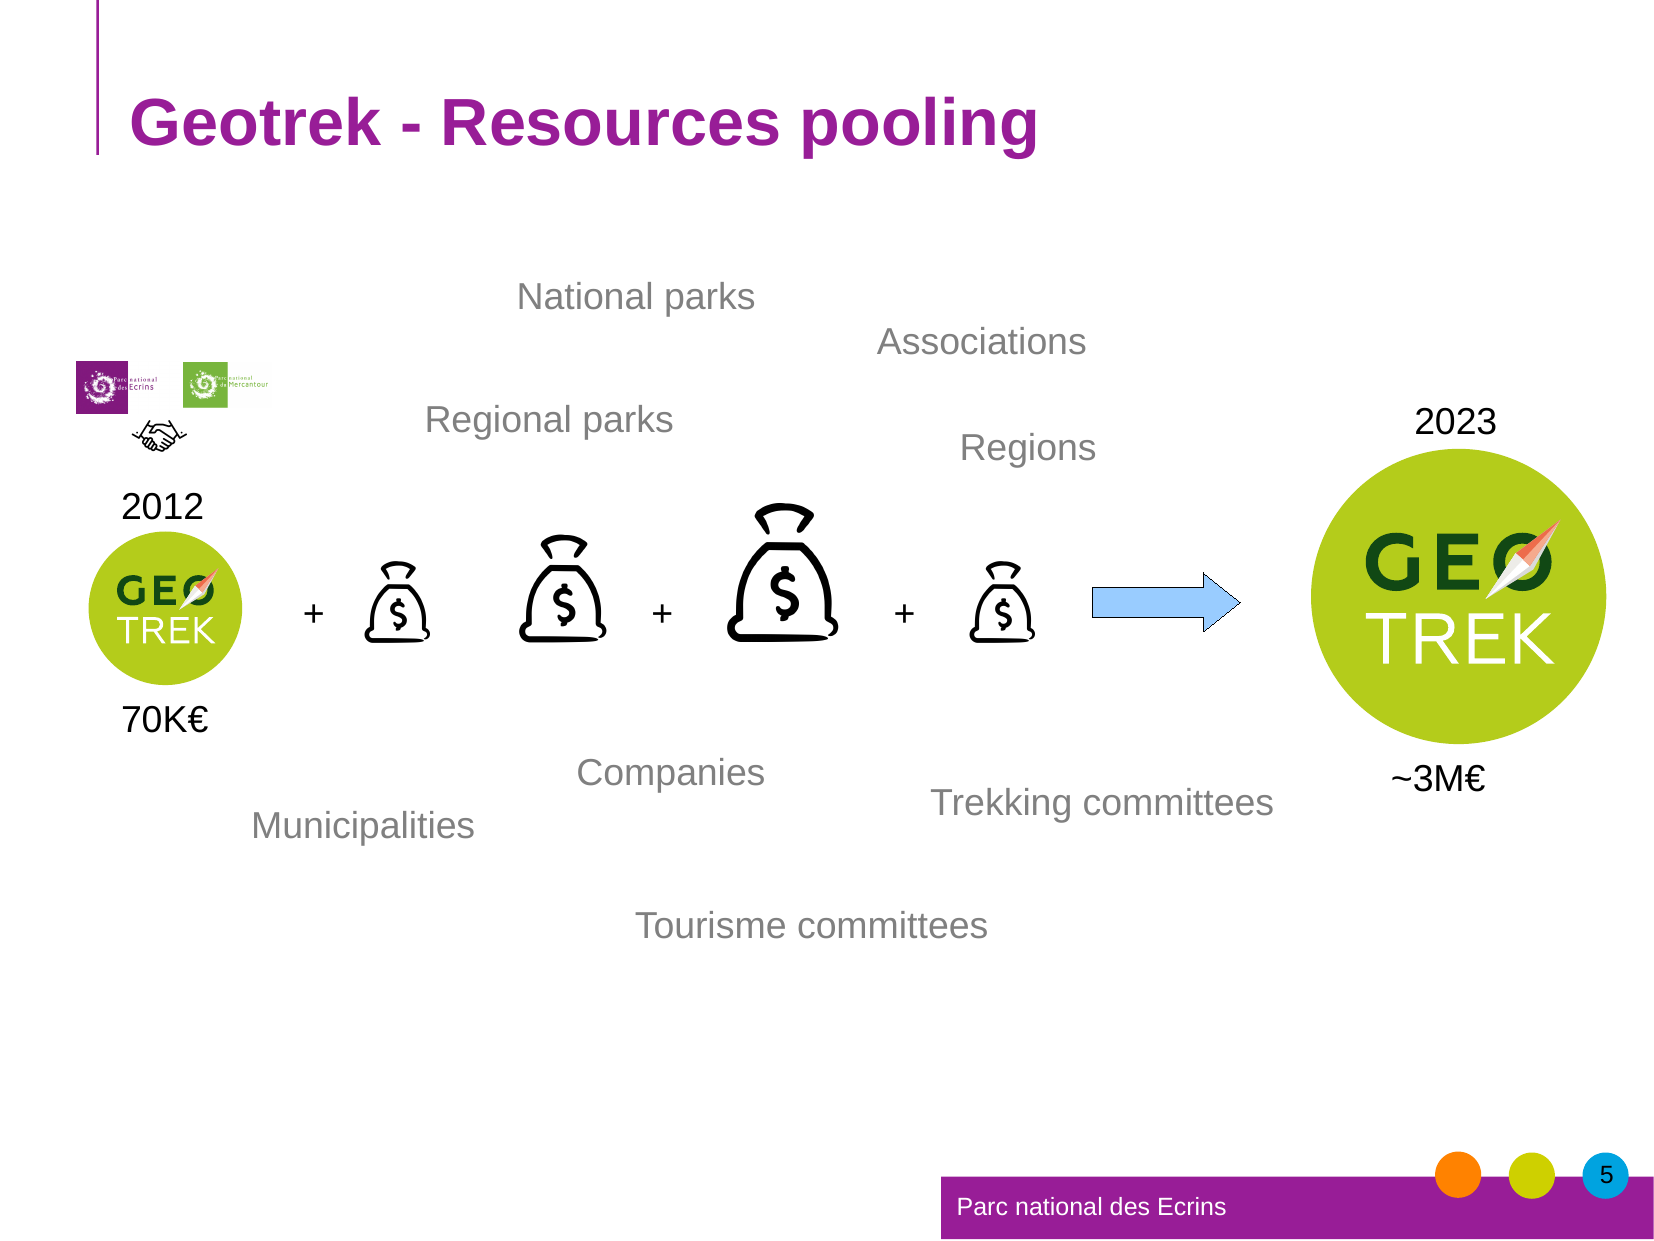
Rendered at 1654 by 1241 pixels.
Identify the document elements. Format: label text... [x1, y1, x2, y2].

text_box 70K€ [106, 690, 224, 748]
text_box National parks [501, 267, 771, 325]
text_box Regional parks [409, 391, 689, 449]
picture [129, 416, 189, 457]
text_box Municipalities [236, 797, 491, 855]
picture [76, 361, 180, 414]
text_box + [636, 584, 689, 642]
text_box + [878, 584, 931, 642]
picture [183, 362, 272, 408]
text_box Tourisme committees [620, 897, 1034, 997]
text_box 2023 [1399, 392, 1513, 450]
text_box 2012 [106, 478, 219, 536]
picture [351, 560, 441, 644]
text_box + [288, 584, 340, 642]
picture [501, 533, 621, 644]
text_box ~3M€ [1375, 750, 1532, 807]
picture [704, 501, 857, 644]
picture [1311, 448, 1607, 745]
text_box Trekking committees [915, 773, 1317, 873]
title Geotrek - Resources pooling [129, 11, 1619, 160]
picture [88, 531, 243, 686]
text_box [1092, 572, 1241, 632]
picture [956, 560, 1046, 644]
text_box Associations [862, 312, 1246, 370]
text_box Regions [944, 419, 1210, 477]
text_box Companies [561, 744, 945, 801]
